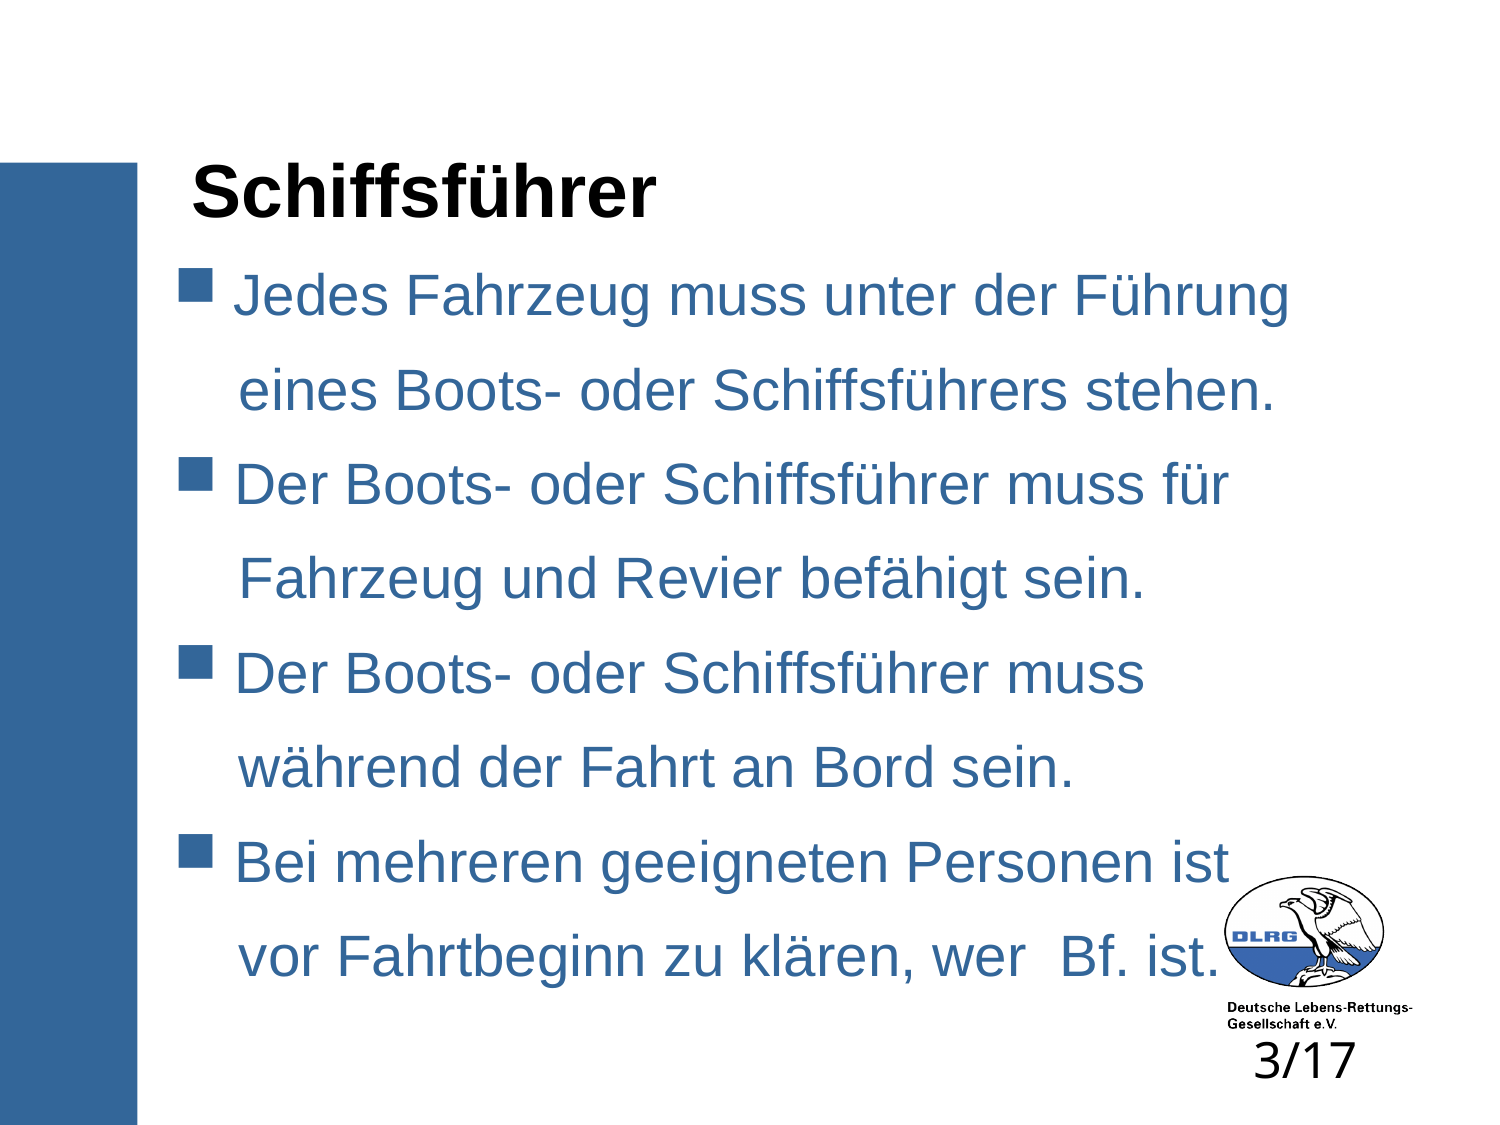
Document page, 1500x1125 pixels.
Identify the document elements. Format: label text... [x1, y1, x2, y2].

text_box Schiffsführer [176, 135, 674, 225]
text_box Jedes Fahrzeug muss unter der Führung eines Boots- oder Schiffsführers stehen. Der Boots- oder Schiffsführer muss für Fahrzeug und Revier befähigt sein. Der Boots- oder Schiffsführer muss während der Fahrt an Bord sein. Bei mehreren geeigneten Personen ist vor Fahrtbeginn zu klären, wer Bf. ist. [159, 225, 1432, 1020]
picture [1224, 1020, 1413, 1030]
text_box <Nummer>/17 [1238, 1021, 1500, 1100]
